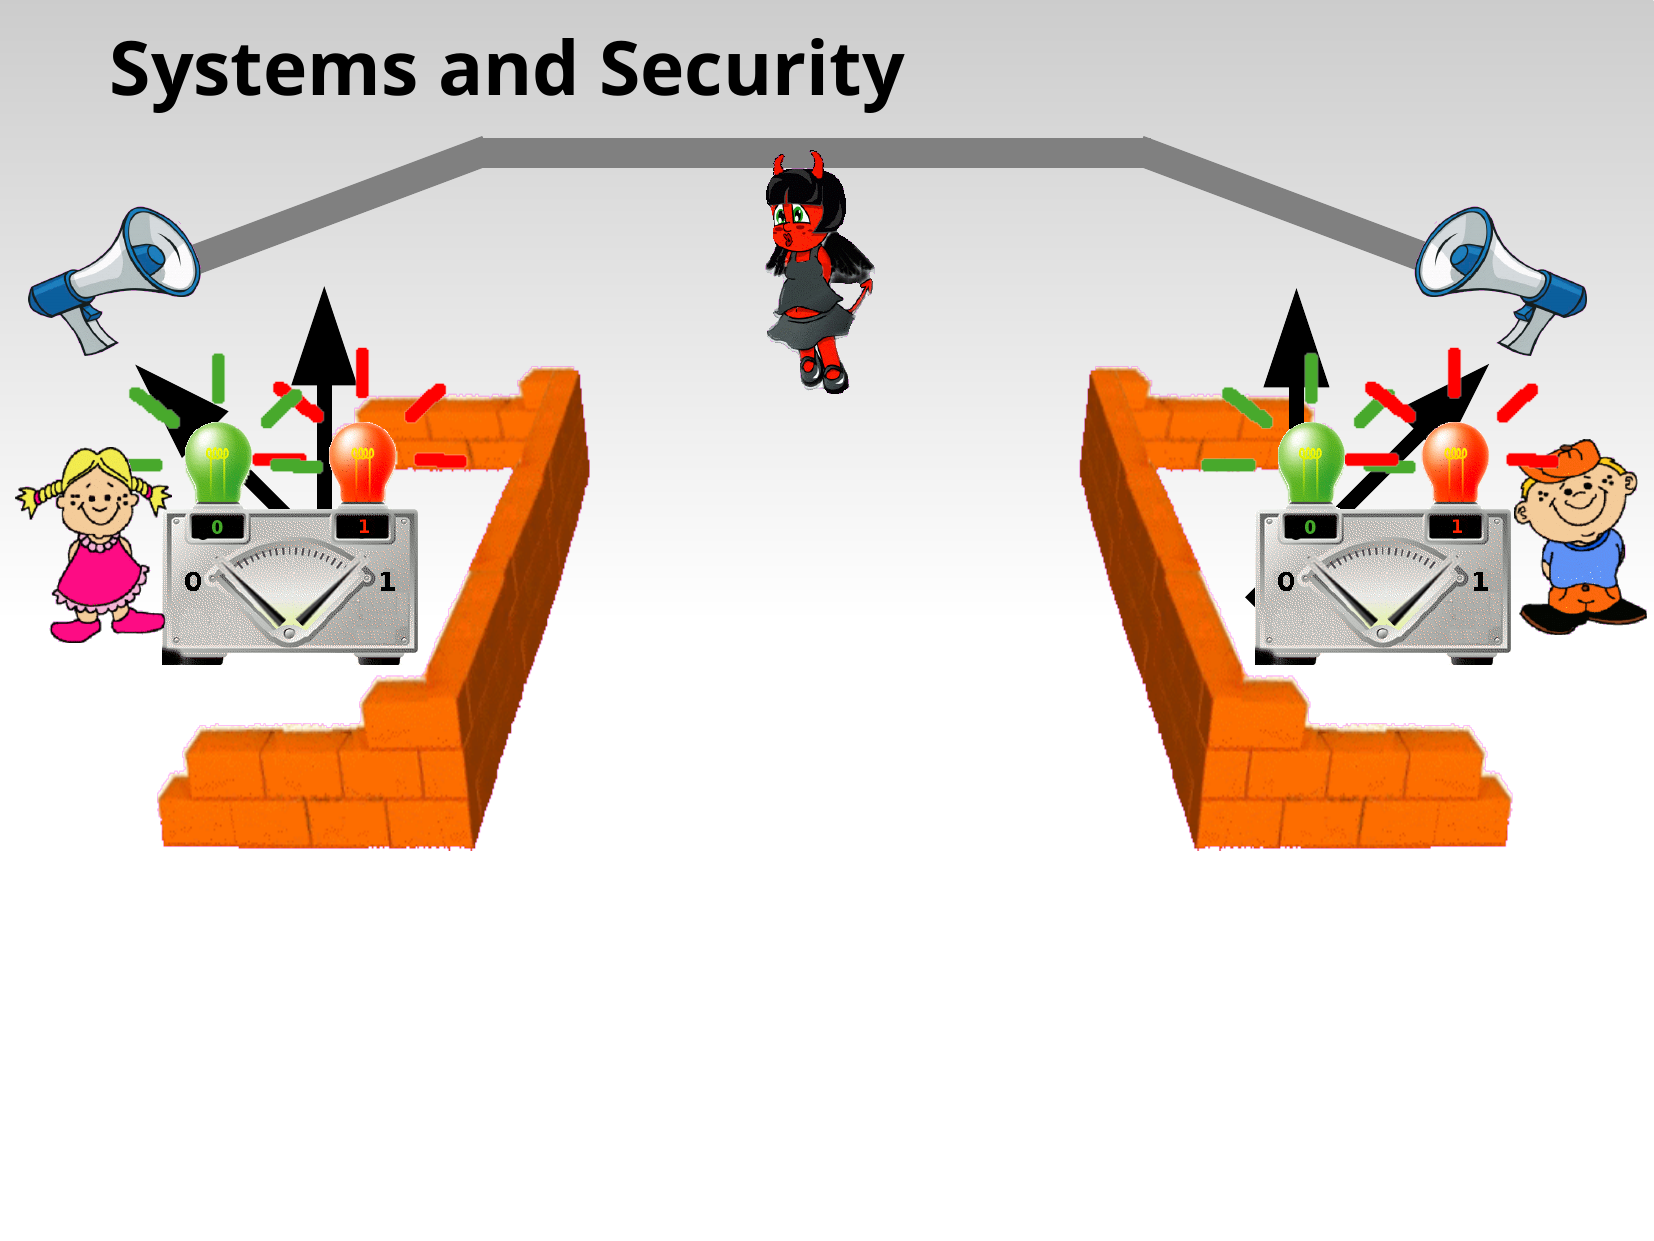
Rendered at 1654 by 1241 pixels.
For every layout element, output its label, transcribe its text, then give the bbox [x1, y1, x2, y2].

text_box Systems and Security [94, 7, 922, 128]
picture [1077, 205, 1647, 851]
picture [15, 205, 593, 851]
picture [757, 142, 883, 394]
